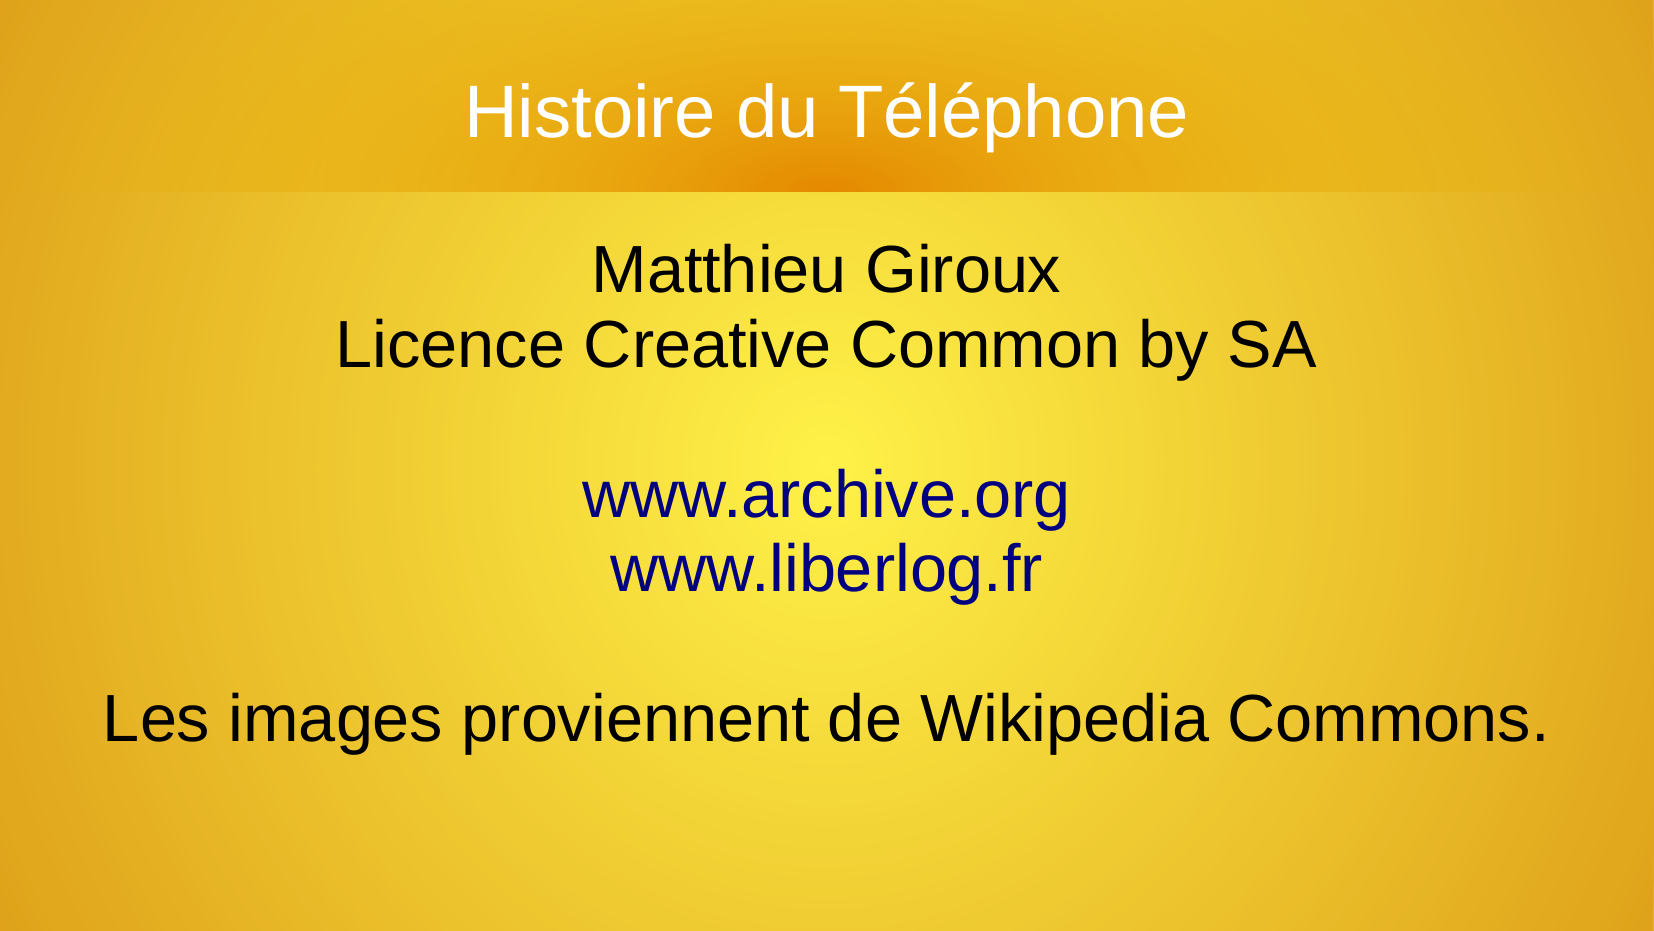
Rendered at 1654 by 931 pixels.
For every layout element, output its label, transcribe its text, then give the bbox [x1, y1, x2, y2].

subtitle Matthieu Giroux Licence Creative Common by SA www.archive.org www.liberlog.fr Les images proviennent de Wikipedia Commons. [82, 224, 1571, 764]
title Histoire du Téléphone [82, 35, 1571, 189]
